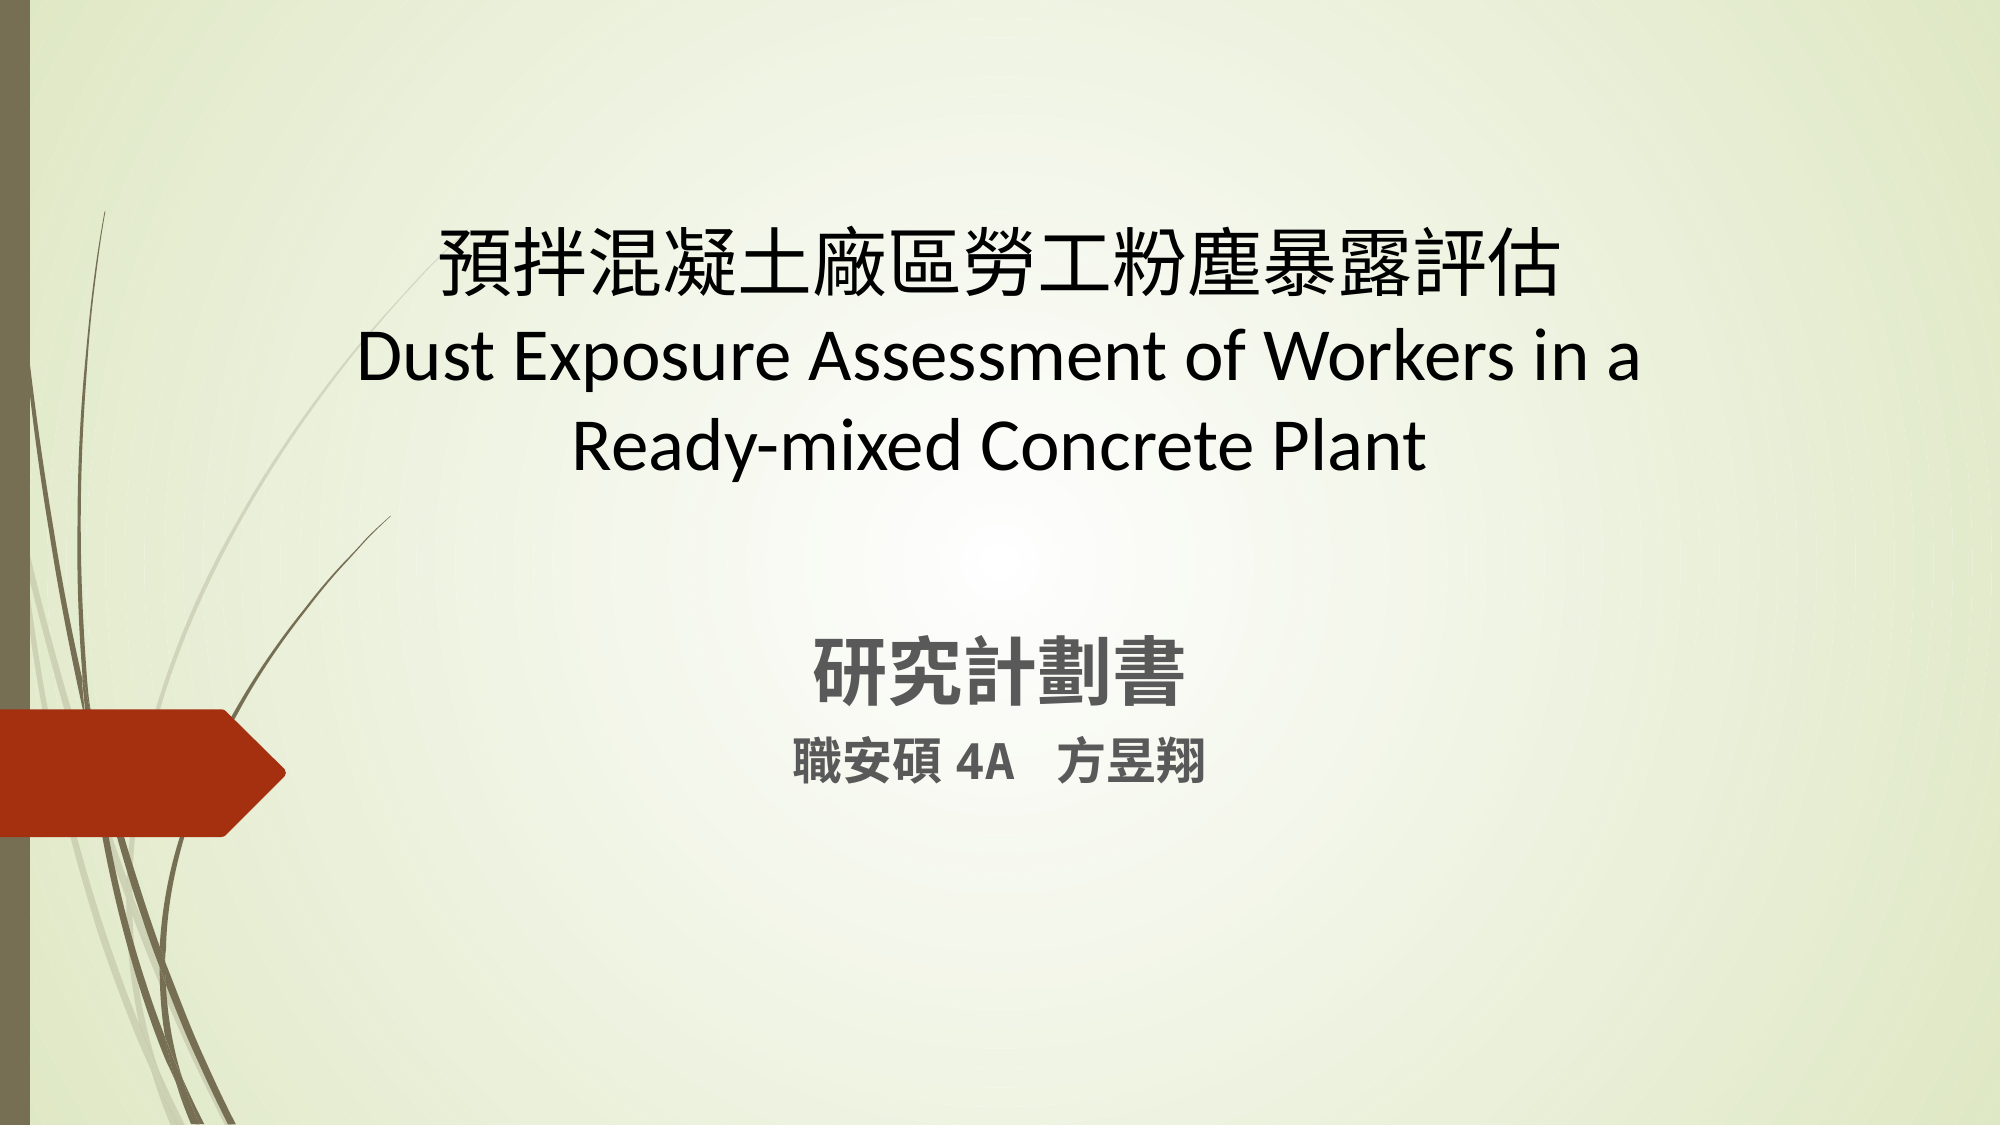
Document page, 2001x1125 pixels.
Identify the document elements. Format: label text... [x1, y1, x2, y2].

subtitle 研究計劃書 職安碩4A 方昱翔 [268, 627, 1732, 812]
title 預拌混凝土廠區勞工粉塵暴露評估 Dust Exposure Assessment of Workers in a Ready-mixed Concrete Plant [268, 201, 1732, 573]
